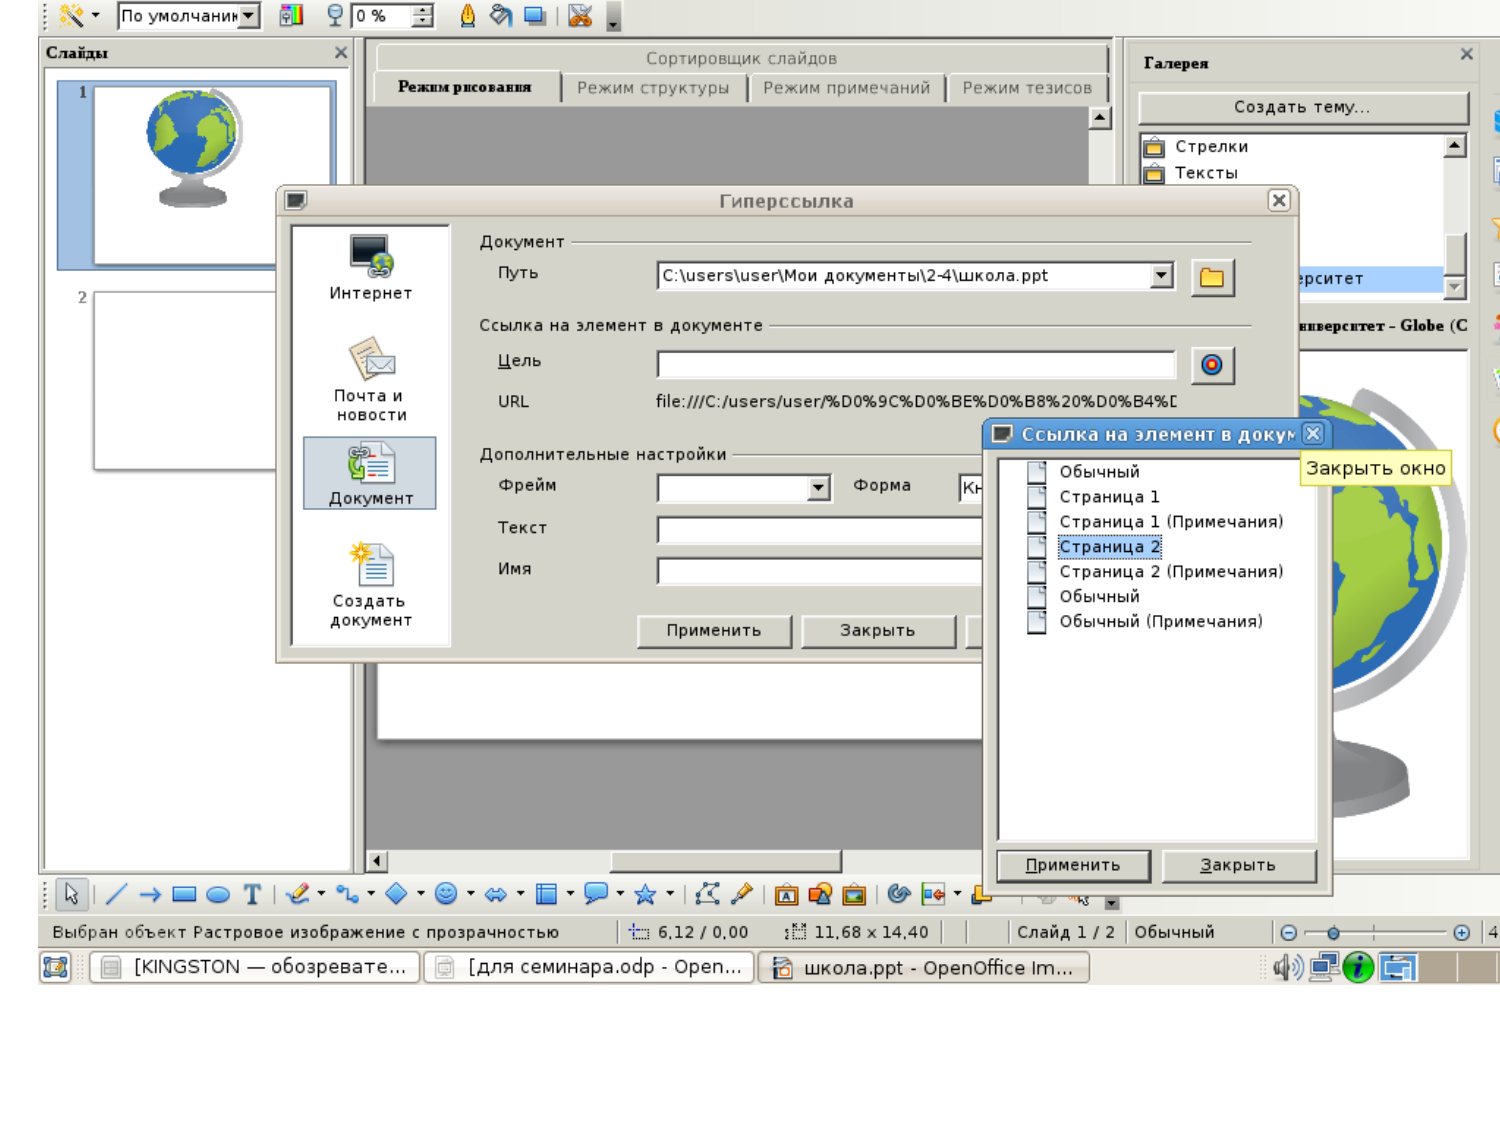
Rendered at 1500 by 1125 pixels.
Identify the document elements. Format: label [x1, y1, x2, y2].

picture [38, 0, 1500, 985]
